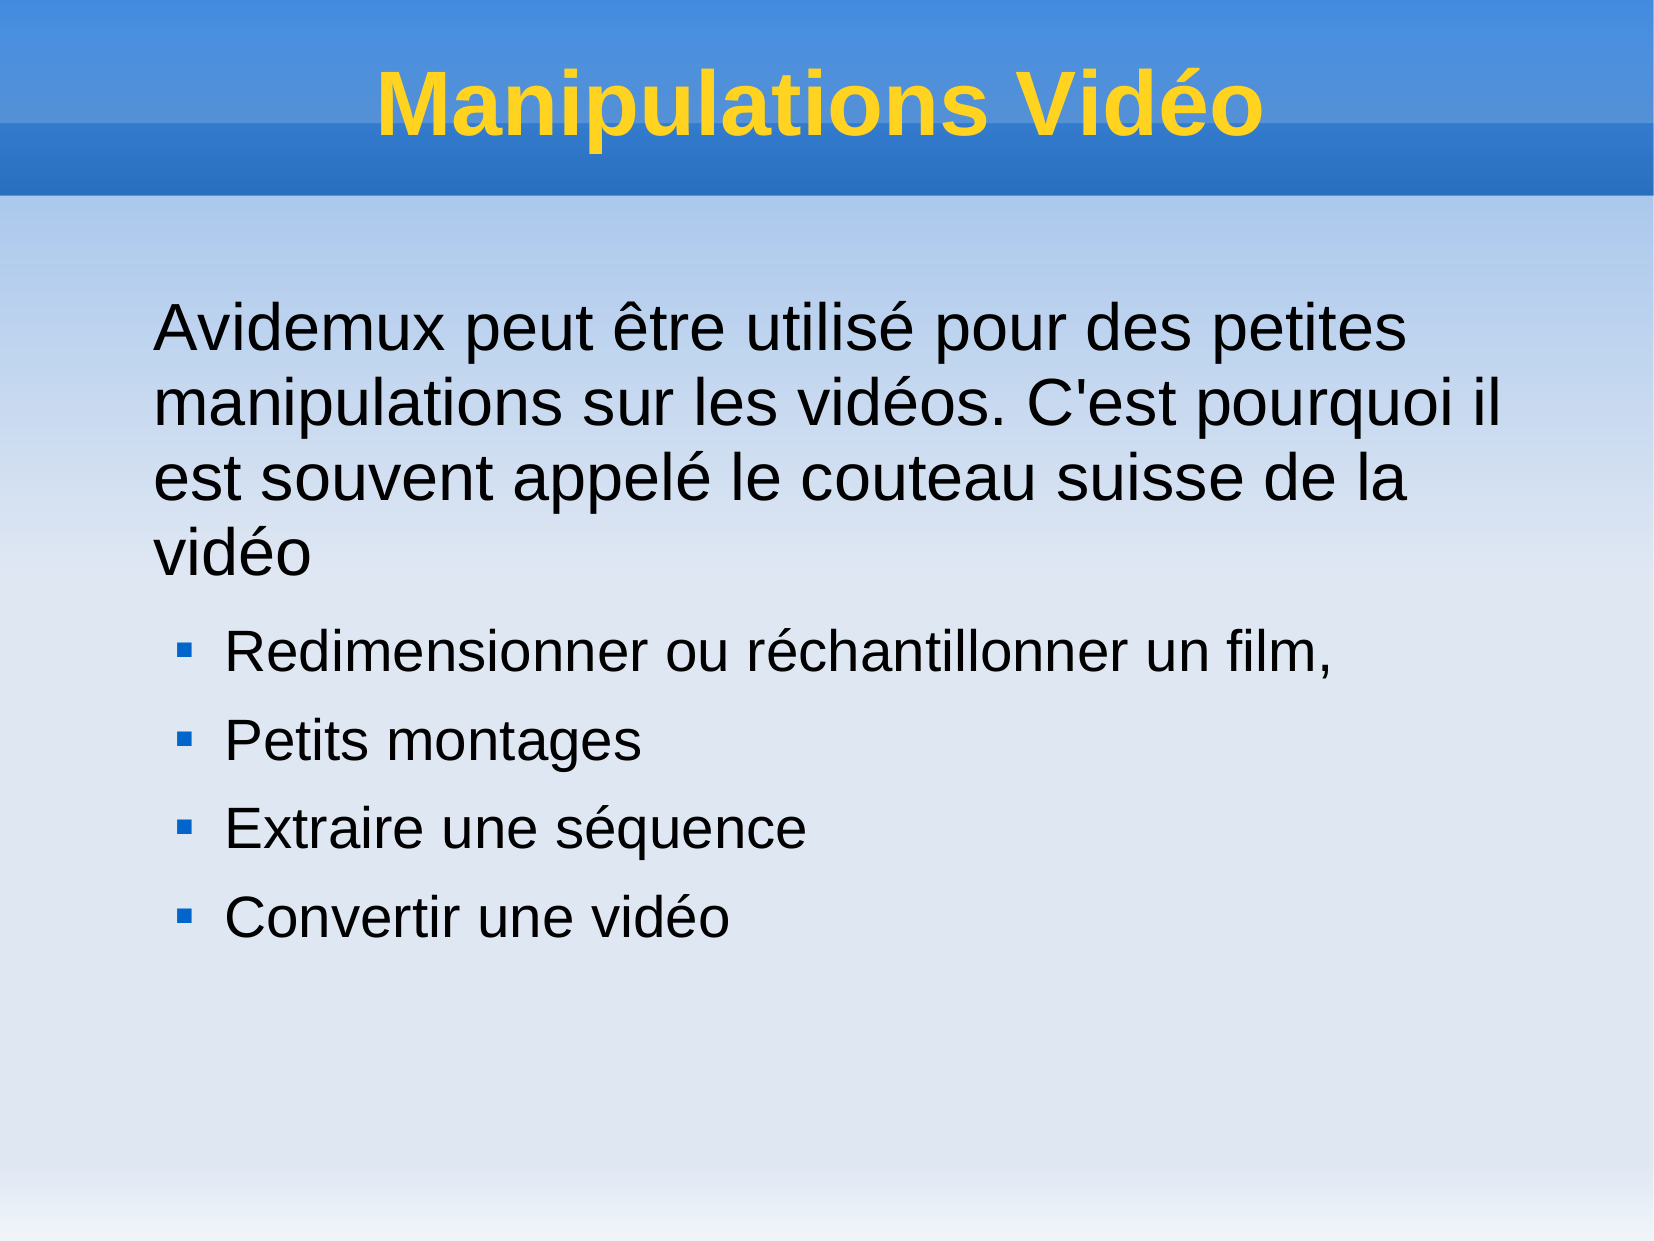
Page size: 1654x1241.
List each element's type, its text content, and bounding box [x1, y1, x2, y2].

list Avidemux peut être utilisé pour des petites manipulations sur les vidéos. C'est pourquoi il est souvent appelé le couteau suisse de la vidéo Redimensionner ou réchantillonner un film, Petits montages Extraire une séquence Convertir une vidéo [82, 290, 1571, 1094]
picture [0, 0, 1654, 1241]
title Manipulations Vidéo [76, 0, 1565, 208]
